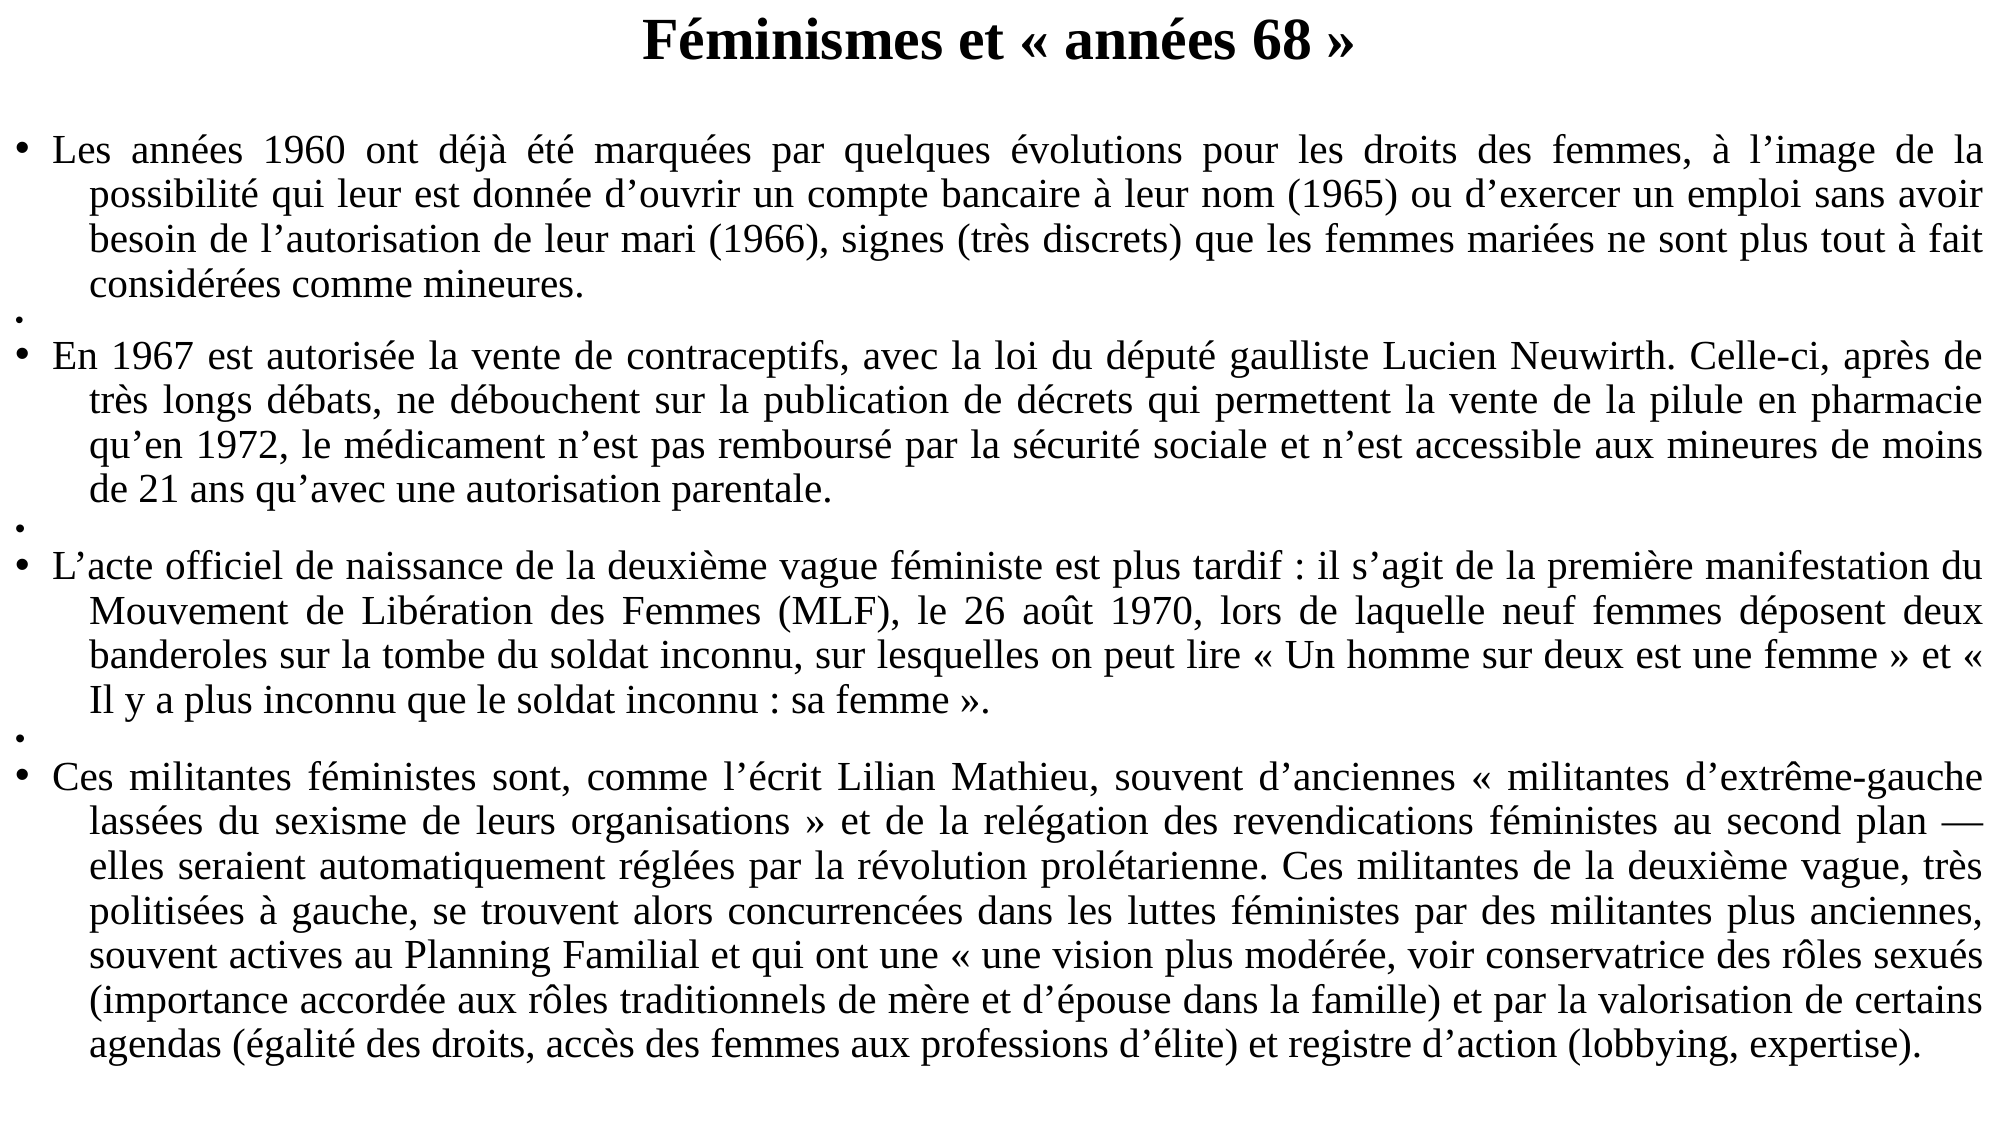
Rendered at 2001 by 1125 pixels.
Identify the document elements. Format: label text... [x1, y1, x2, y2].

title Féminismes et « années 68 » [0, 0, 2000, 80]
list Les années 1960 ont déjà été marquées par quelques évolutions pour les droits des femmes, à l’image de la possibilité qui leur est donnée d’ouvrir un compte bancaire à leur nom (1965) ou d’exercer un emploi sans avoir besoin de l’autorisation de leur mari (1966), signes (très discrets) que les femmes mariées ne sont plus tout à fait considérées comme mineures. En 1967 est autorisée la vente de contraceptifs, avec la loi du député gaulliste Lucien Neuwirth. Celle-ci, après de très longs débats, ne débouchent sur la publication de décrets qui permettent la vente de la pilule en pharmacie qu’en 1972, le médicament n’est pas remboursé par la sécurité sociale et n’est accessible aux mineures de moins de 21 ans qu’avec une autorisation parentale. L’acte officiel de naissance de la deuxième vague féministe est plus tardif : il s’agit de la première manifestation du Mouvement de Libération des Femmes (MLF), le 26 août 1970, lors de laquelle neuf femmes déposent deux banderoles sur la tombe du soldat inconnu, sur lesquelles on peut lire « Un homme sur deux est une femme » et « Il y a plus inconnu que le soldat inconnu : sa femme ». Ces militantes féministes sont, comme l’écrit Lilian Mathieu, souvent d’anciennes « militantes d’extrême-gauche lassées du sexisme de leurs organisations » et de la relégation des revendications féministes au second plan — elles seraient automatiquement réglées par la révolution prolétarienne. Ces militantes de la deuxième vague, très politisées à gauche, se trouvent alors concurrencées dans les luttes féministes par des militantes plus anciennes, souvent actives au Planning Familial et qui ont une « une vision plus modérée, voir conservatrice des rôles sexués (importance accordée aux rôles traditionnels de mère et d’épouse dans la famille) et par la valorisation de certains agendas (égalité des droits, accès des femmes aux professions d’élite) et registre d’action (lobbying, expertise). [0, 120, 2000, 1125]
